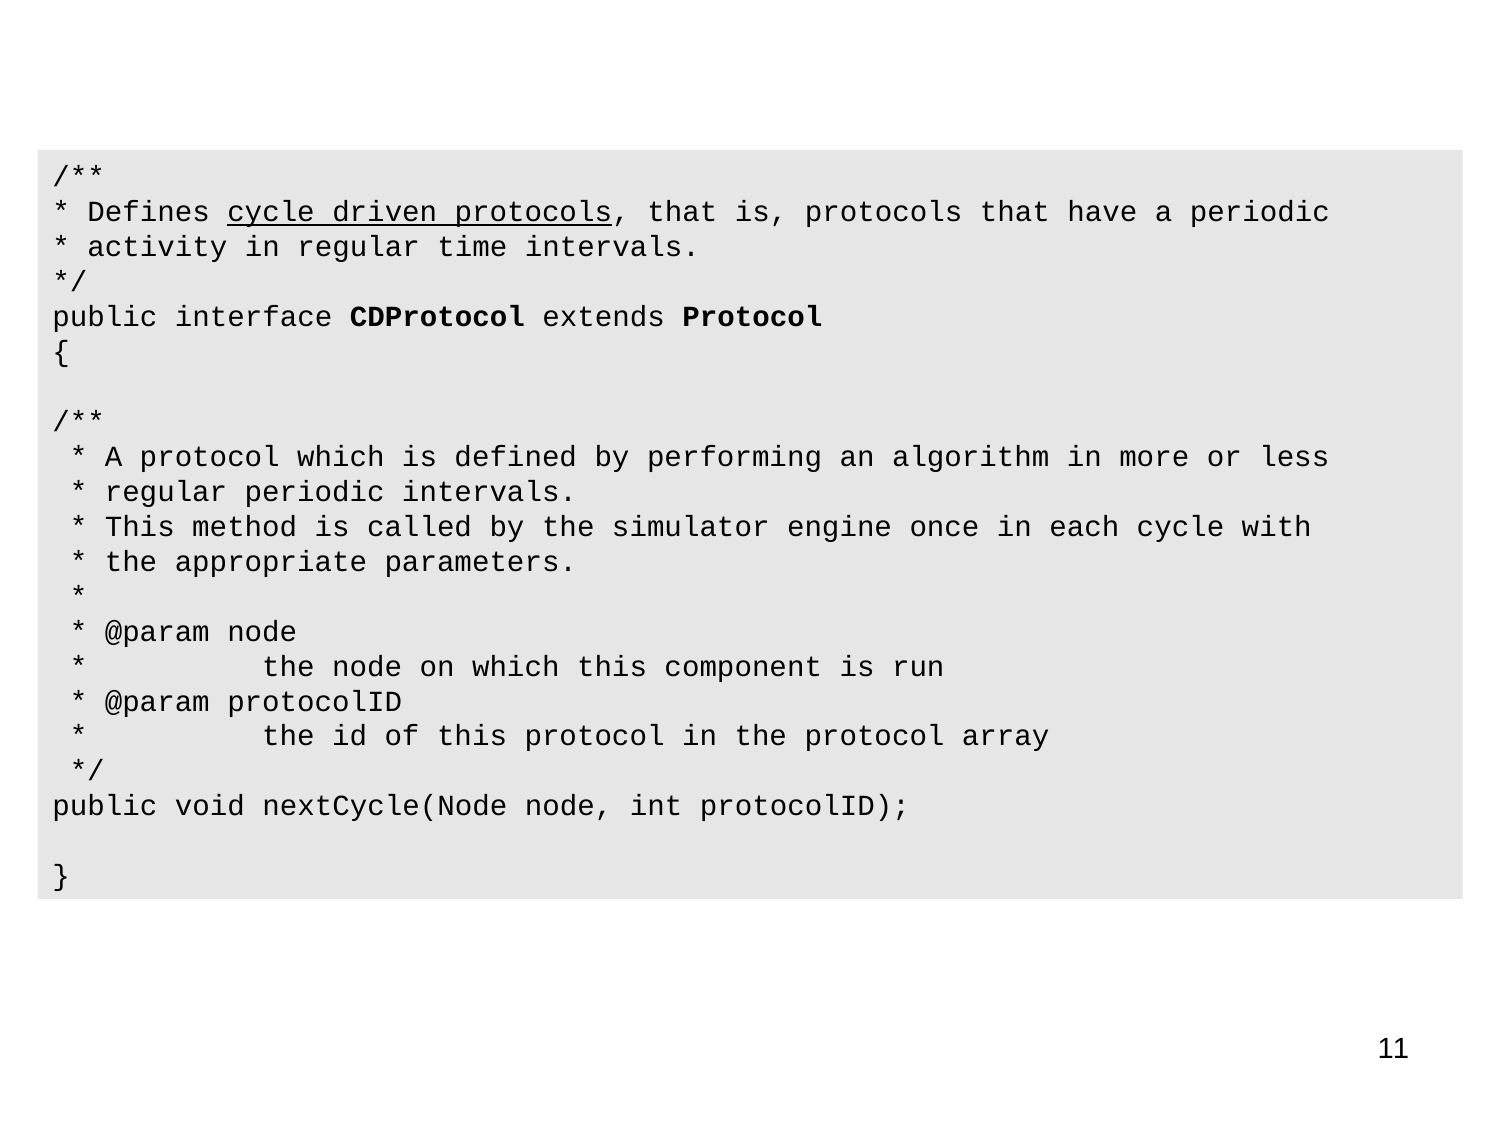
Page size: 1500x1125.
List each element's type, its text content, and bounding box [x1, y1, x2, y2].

text_box /** * Defines cycle driven protocols, that is, protocols that have a periodic * activity in regular time intervals. */ public interface CDProtocol extends Protocol { /** * A protocol which is defined by performing an algorithm in more or less * regular periodic intervals. * This method is called by the simulator engine once in each cycle with * the appropriate parameters. * * @param node * the node on which this component is run * @param protocolID * the id of this protocol in the protocol array */ public void nextCycle(Node node, int protocolID); } [37, 149, 1463, 899]
